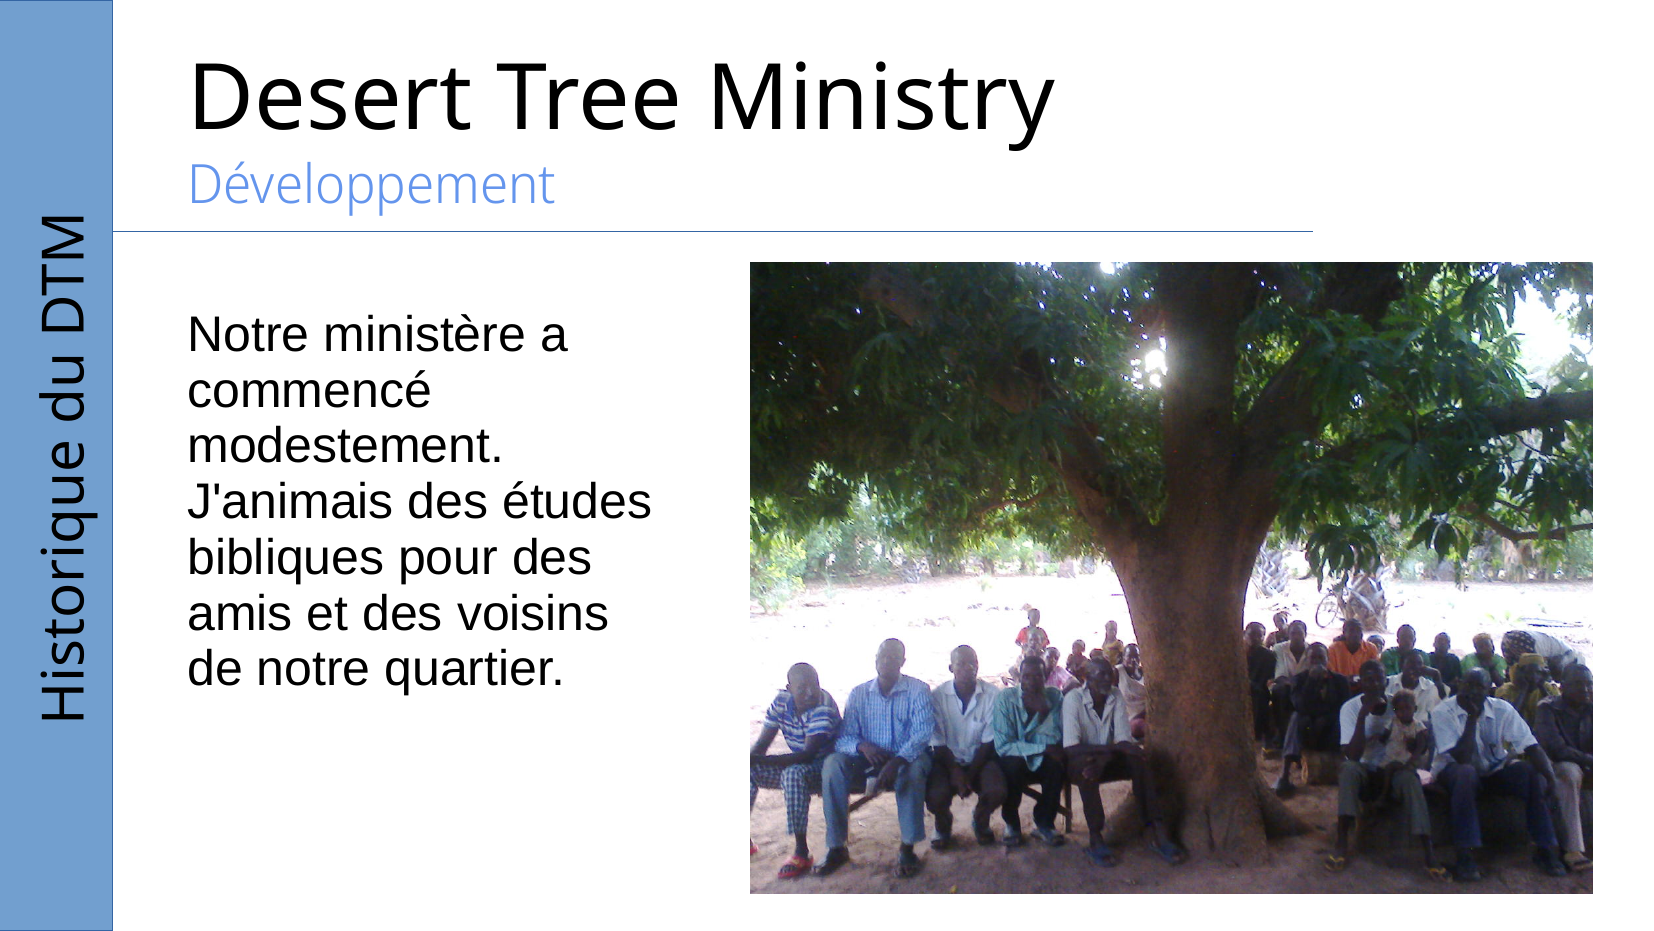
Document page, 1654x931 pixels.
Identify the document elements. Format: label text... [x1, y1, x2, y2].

title Développement [187, 125, 1571, 239]
text_box [0, 0, 113, 931]
text_box Historique du DTM [13, 37, 105, 901]
subtitle Notre ministère a commencé modestement. J'animais des études bibliques pour des amis et des voisins de notre quartier. [187, 306, 676, 846]
title Desert Tree Ministry [187, 33, 1571, 125]
picture [750, 262, 1593, 895]
